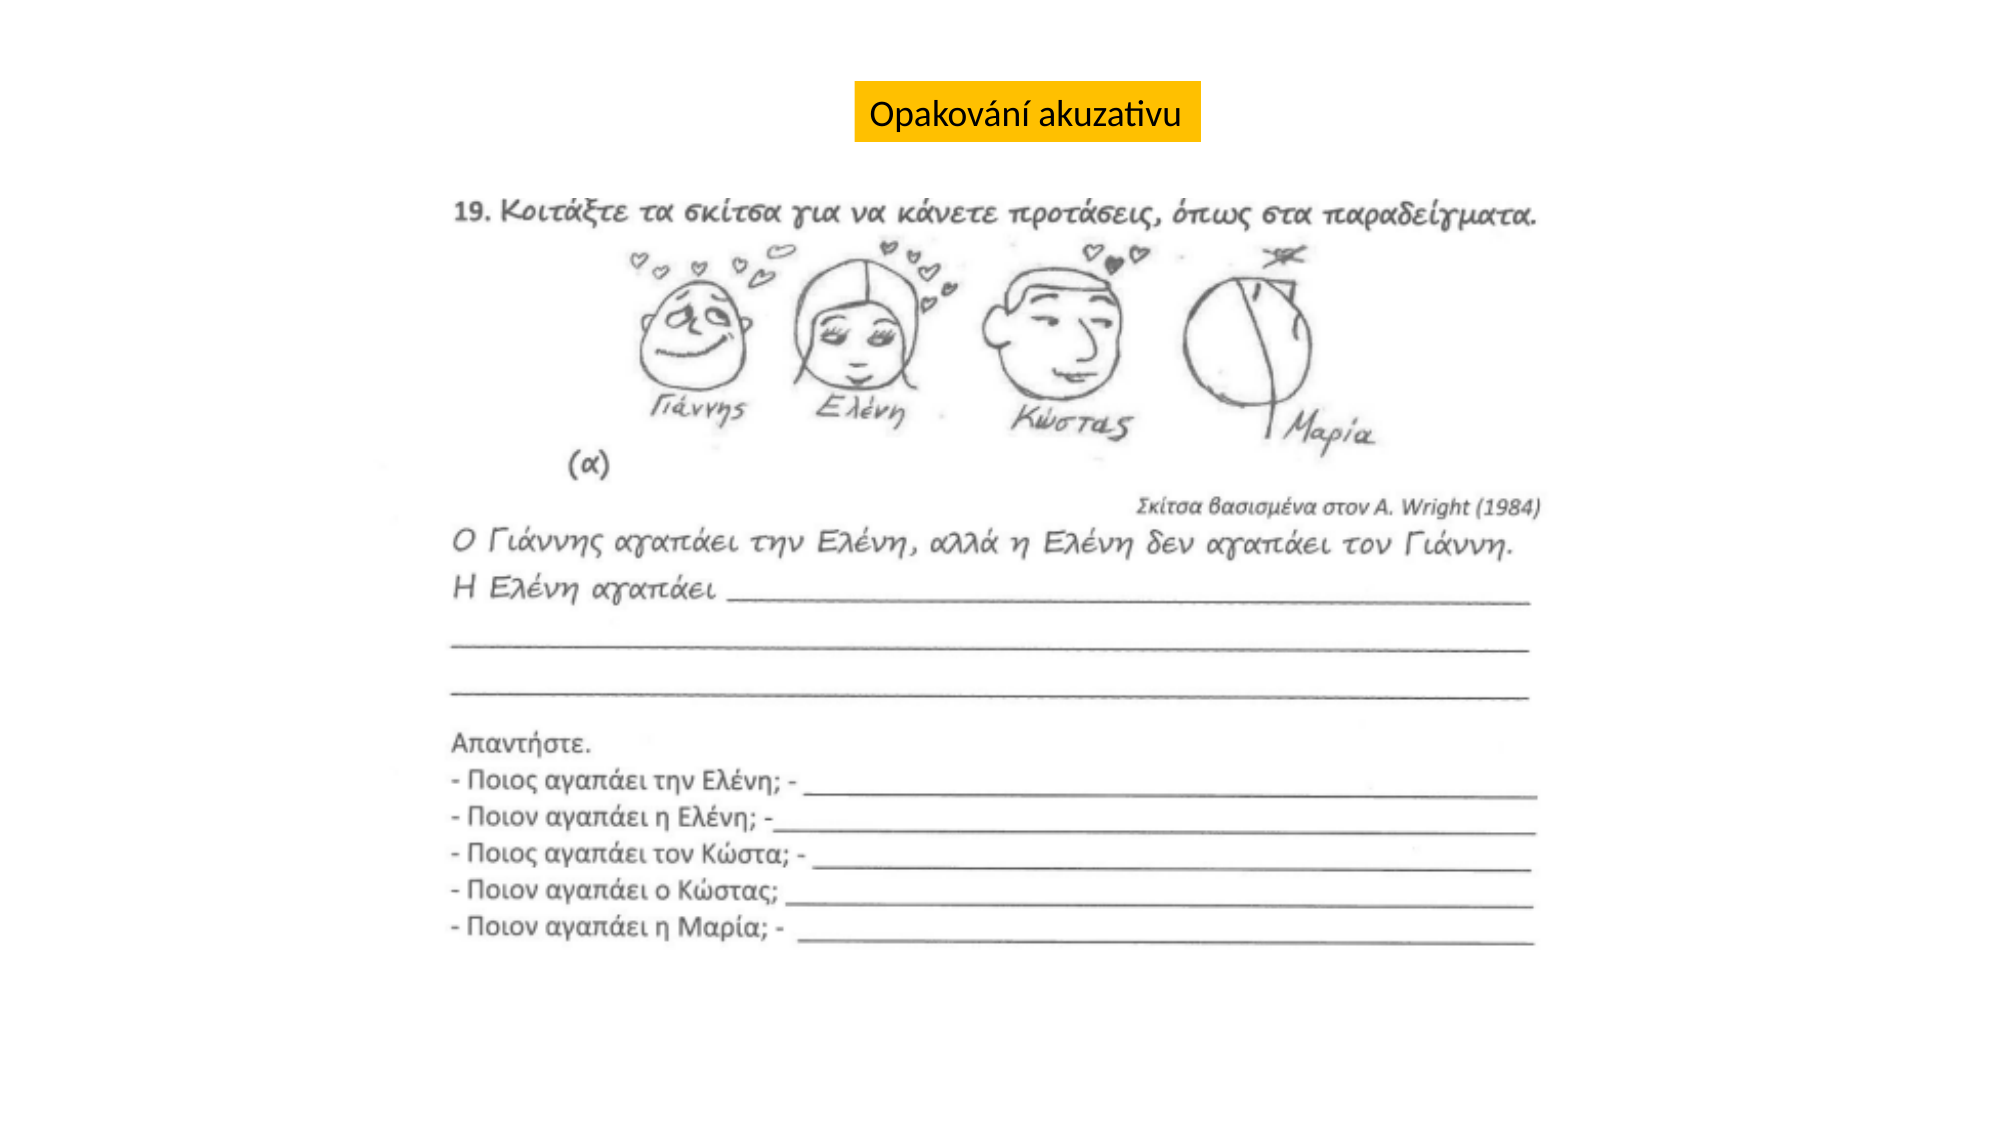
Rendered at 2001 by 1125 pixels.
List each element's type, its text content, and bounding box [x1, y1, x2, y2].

picture [372, 198, 1661, 954]
text_box Opakování akuzativu [854, 81, 1201, 142]
